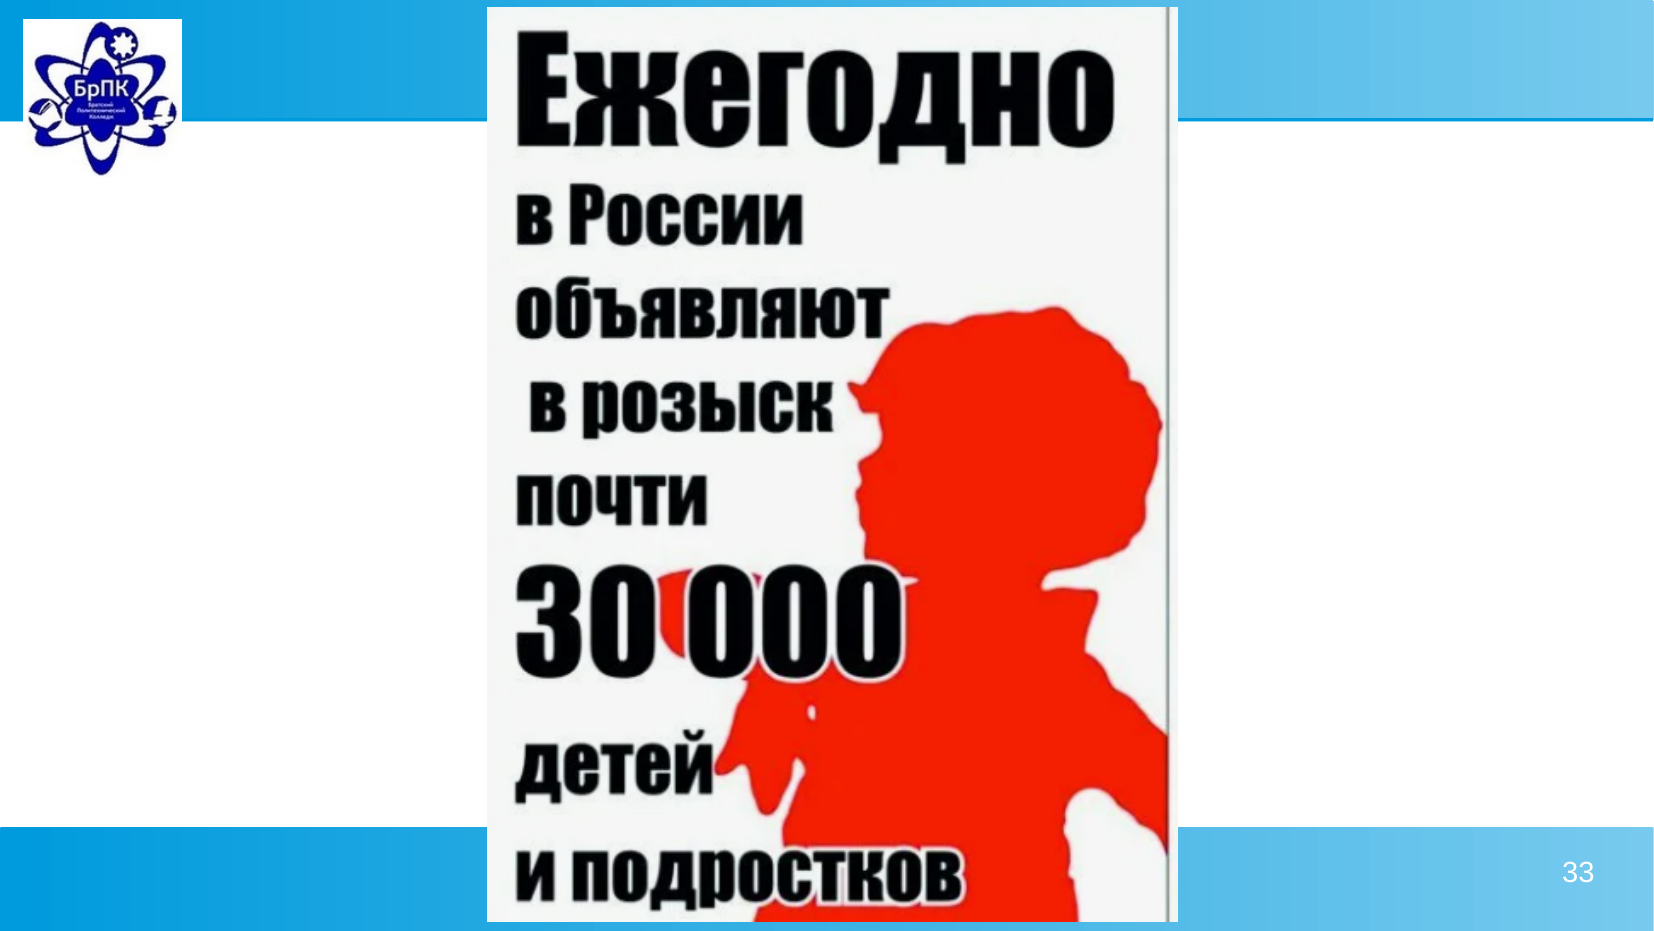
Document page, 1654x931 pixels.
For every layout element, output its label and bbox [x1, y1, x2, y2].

picture [23, 20, 182, 178]
picture [487, 7, 1178, 922]
